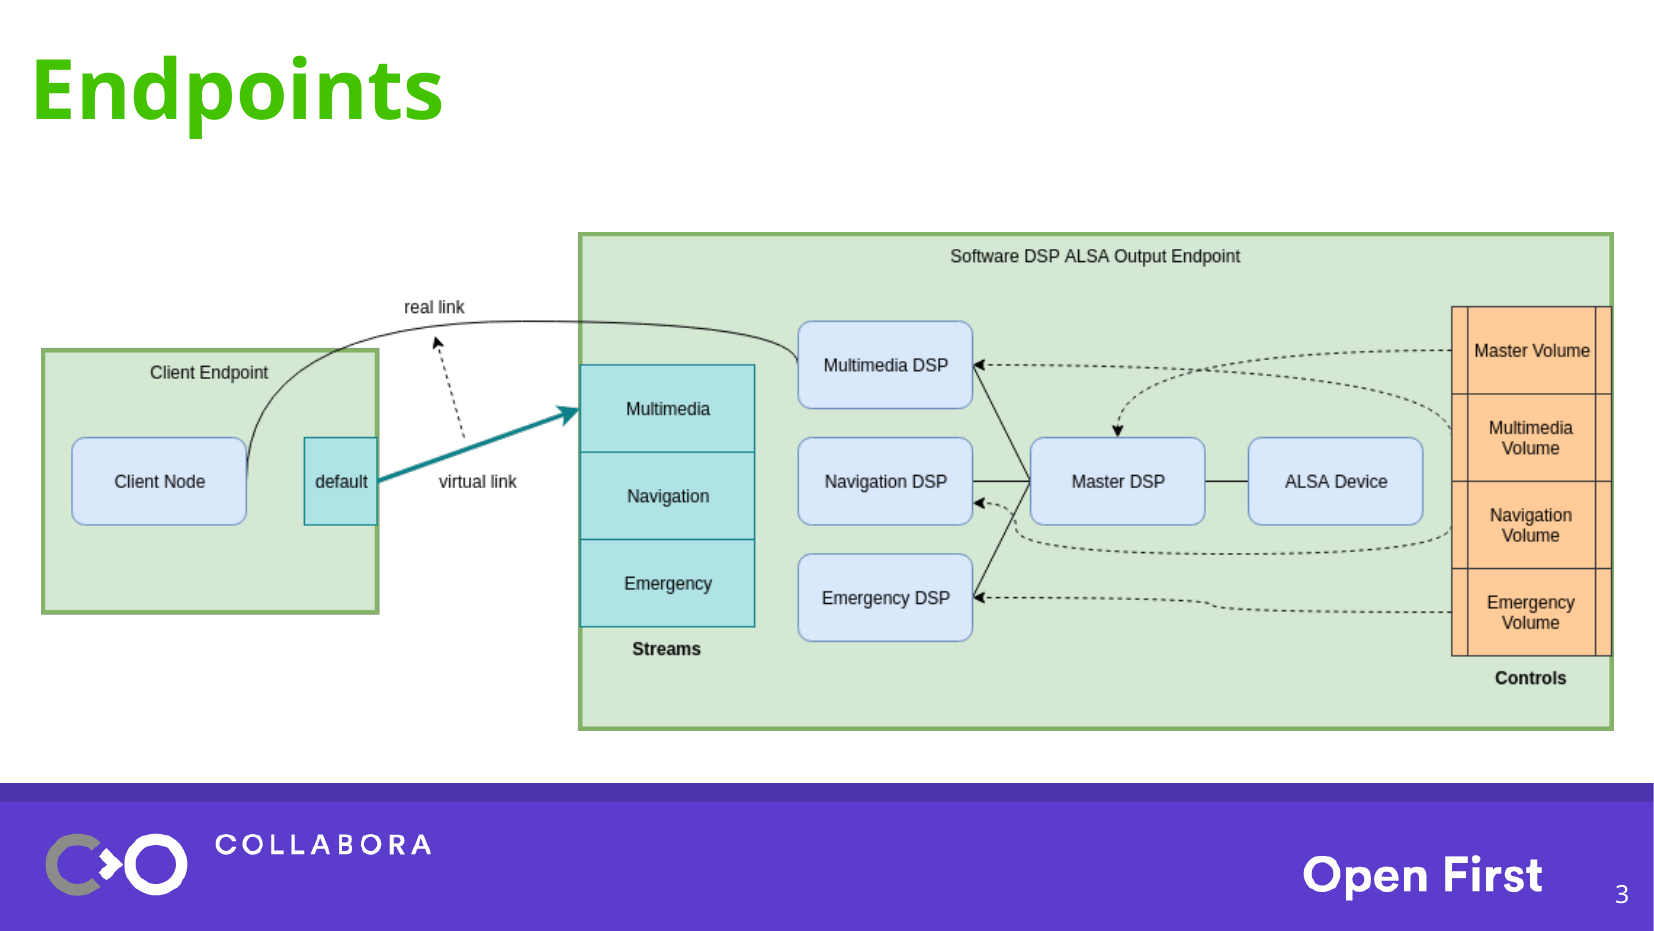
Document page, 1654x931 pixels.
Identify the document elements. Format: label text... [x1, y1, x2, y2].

picture [0, 0, 1654, 931]
title Endpoints [29, 28, 1603, 147]
